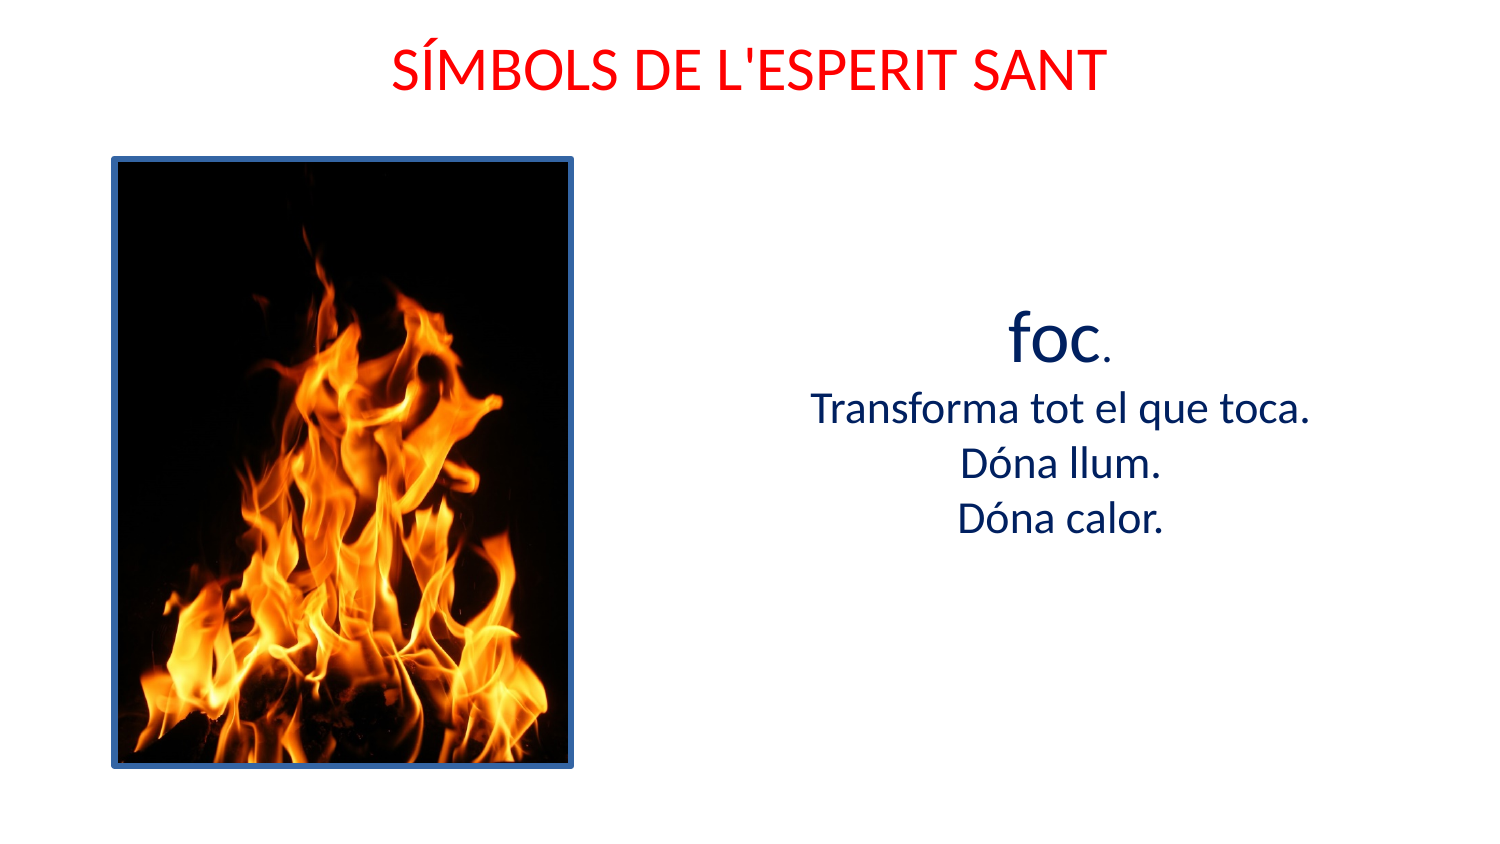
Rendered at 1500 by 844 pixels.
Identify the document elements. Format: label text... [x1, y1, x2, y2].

text_box foc. Transforma tot el que toca. Dóna llum. Dóna calor. [730, 280, 1392, 550]
picture [117, 161, 569, 763]
text_box SÍMBOLS DE L'ESPERIT SANT [135, 20, 1365, 111]
